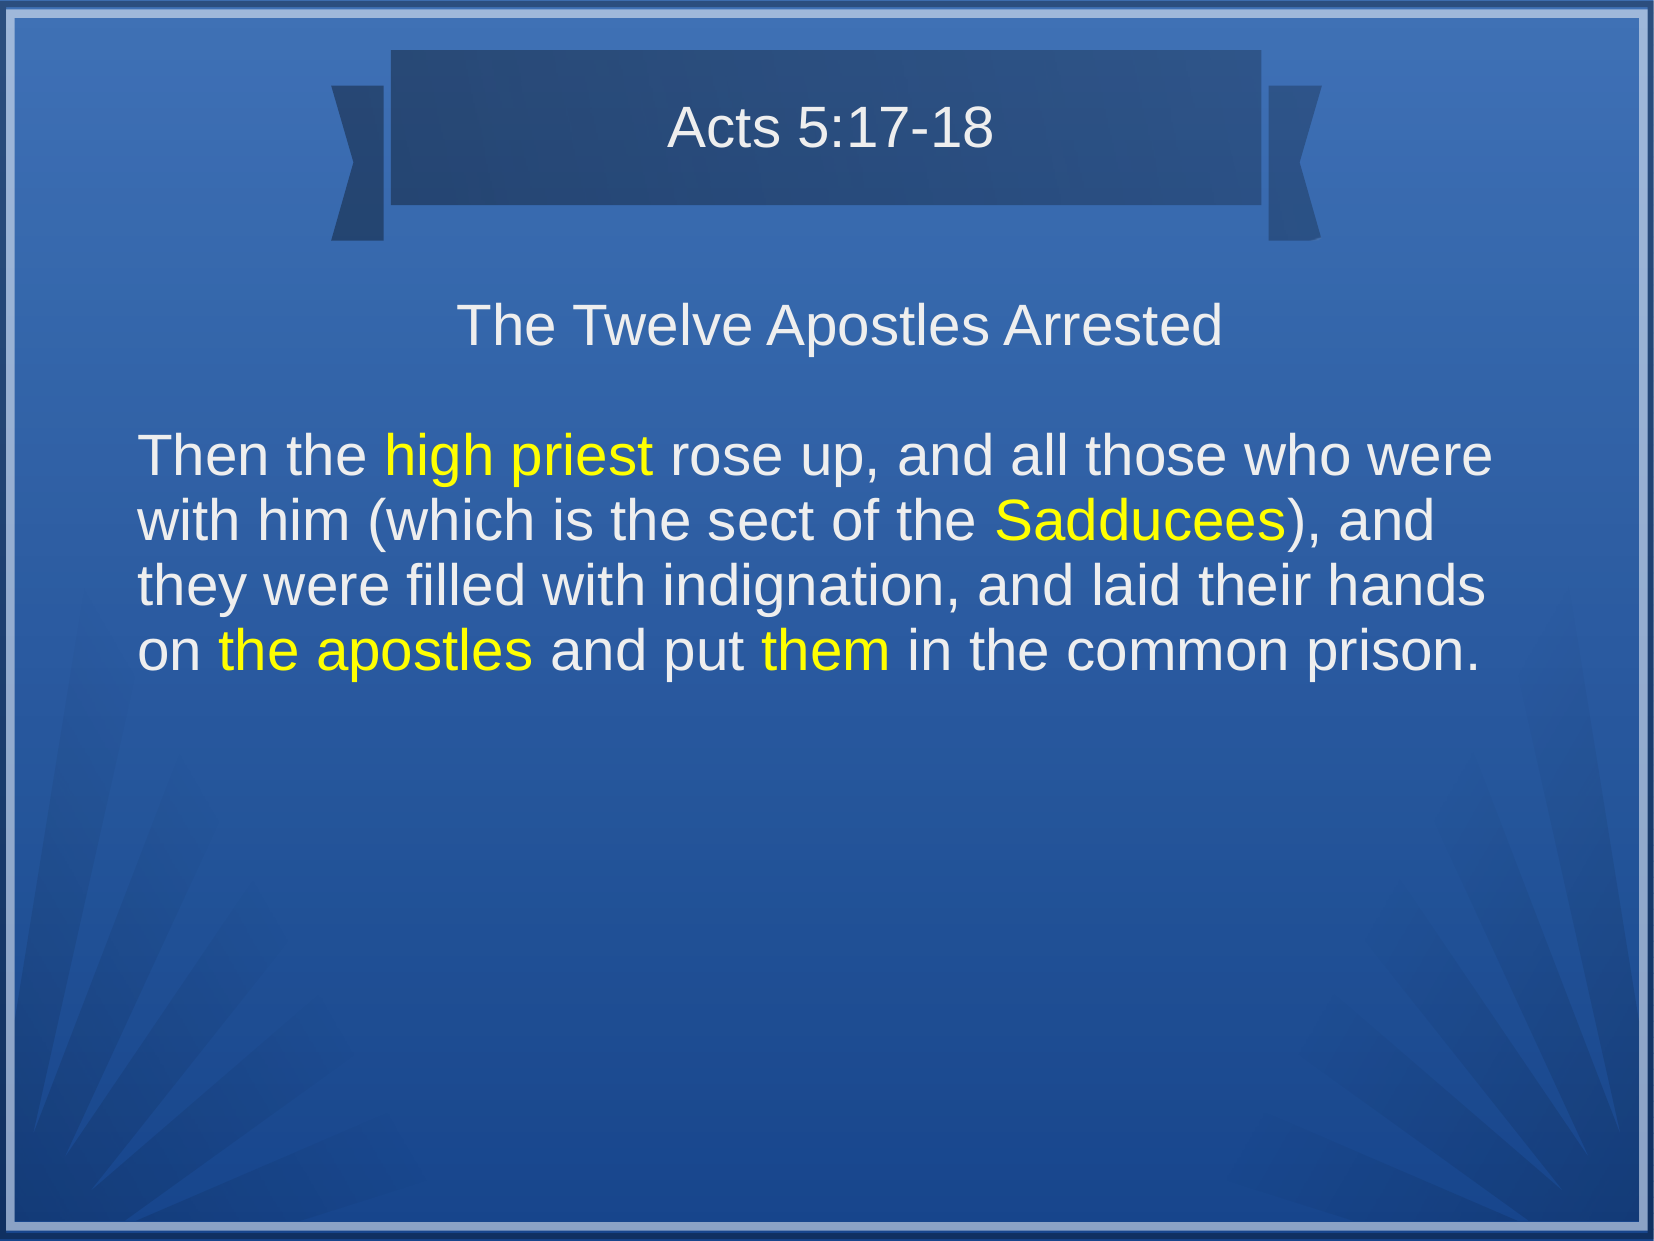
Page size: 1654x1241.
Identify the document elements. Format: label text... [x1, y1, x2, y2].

text_box Acts 5:17-18 [576, 73, 1087, 182]
text_box The Twelve Apostles Arrested Then the high priest rose up, and all those who were with him (which is the sect of the Sadducees), and they were filled with indignation, and laid their hands on the apostles and put them in the common prison. [122, 285, 1560, 1191]
